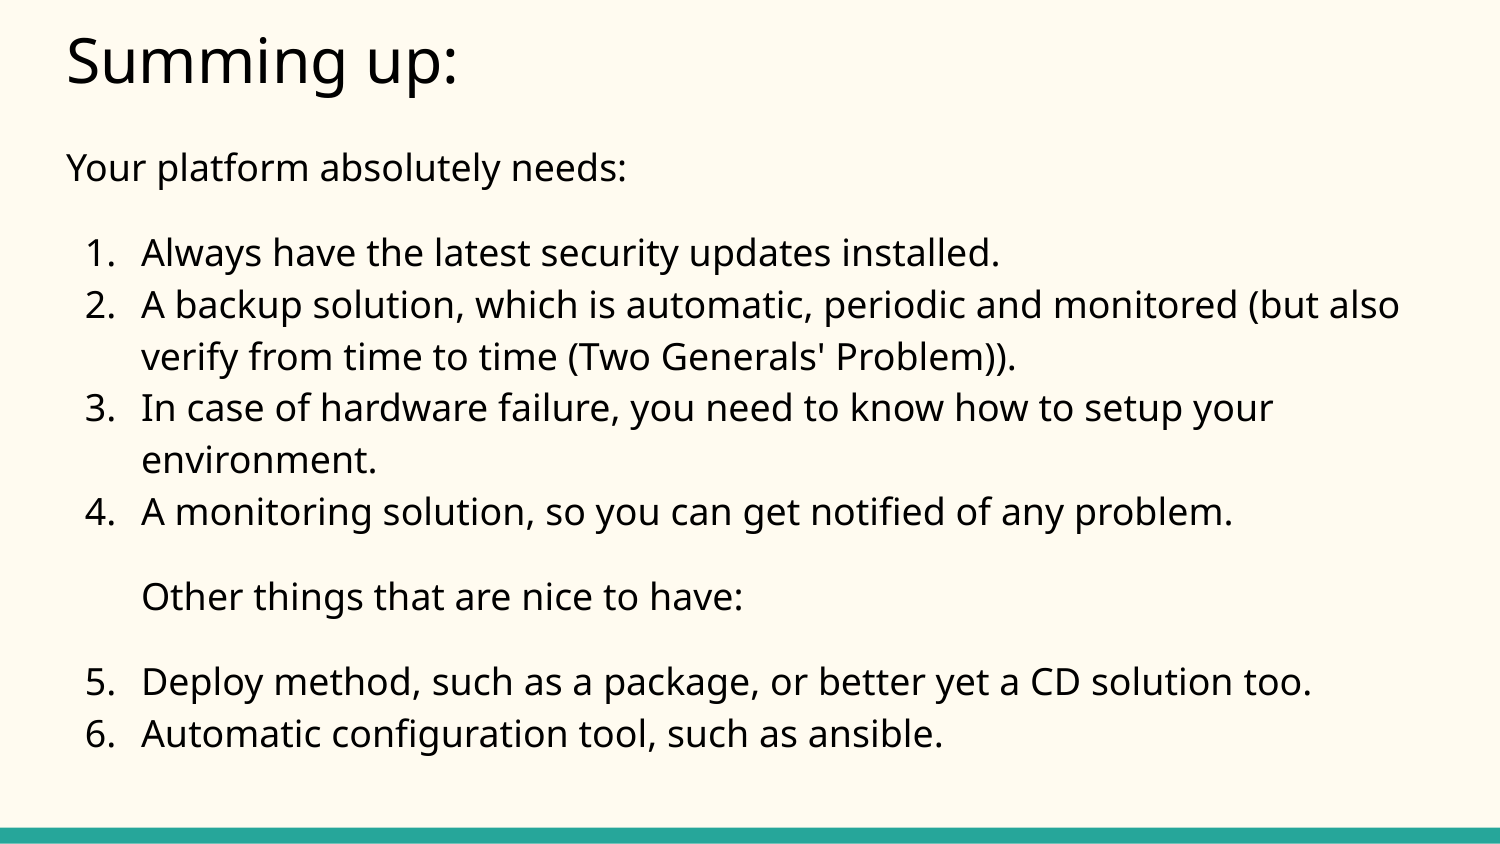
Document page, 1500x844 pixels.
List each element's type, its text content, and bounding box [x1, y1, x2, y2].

list Your platform absolutely needs: Always have the latest security updates installed. A backup solution, which is automatic, periodic and monitored (but also verify from time to time (Two Generals' Problem)). In case of hardware failure, you need to know how to setup your environment. A monitoring solution, so you can get notified of any problem. Other things that are nice to have: Deploy method, such as a package, or better yet a CD solution too. Automatic configuration tool, such as ansible. [51, 122, 1449, 826]
title Summing up: [51, 6, 1449, 112]
